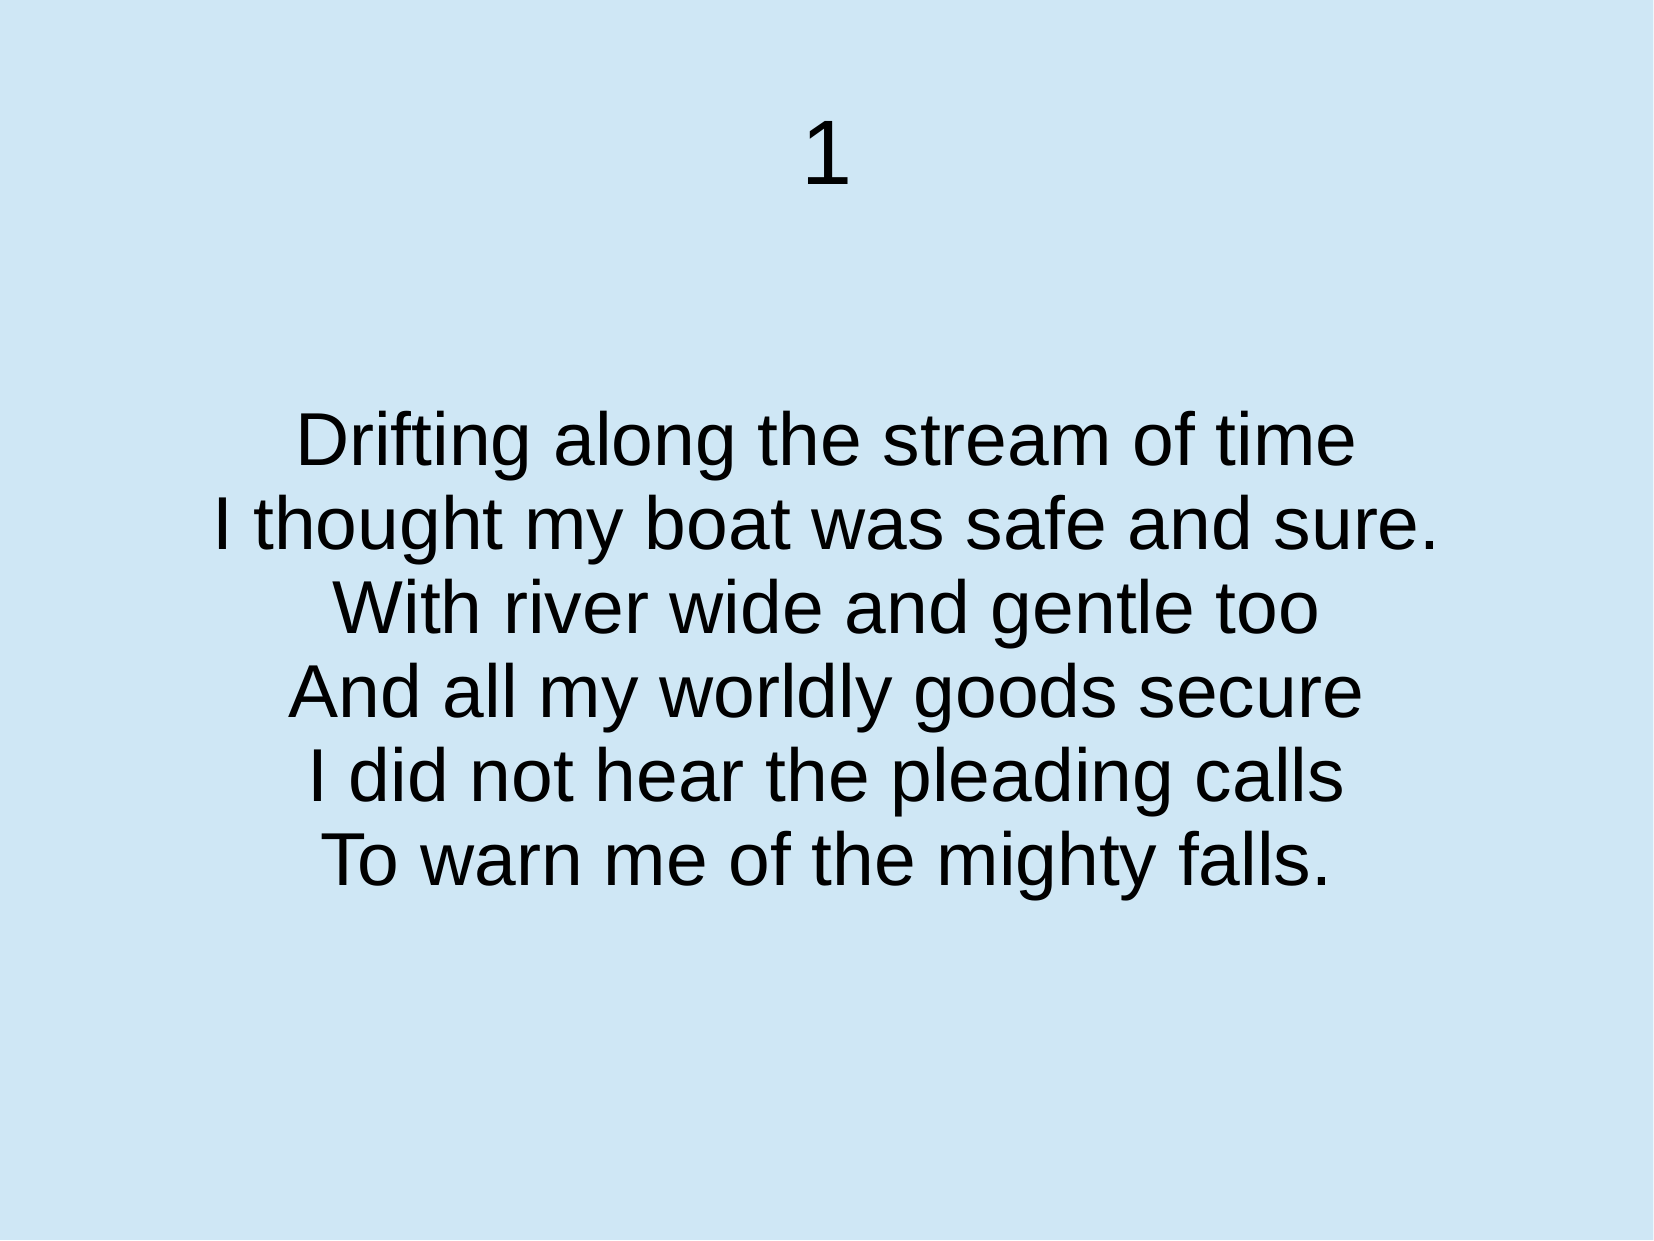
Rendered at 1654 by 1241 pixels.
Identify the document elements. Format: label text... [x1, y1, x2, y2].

subtitle Drifting along the stream of time I thought my boat was safe and sure. With river wide and gentle too And all my worldly goods secure I did not hear the pleading calls To warn me of the mighty falls. [82, 290, 1571, 1010]
title 1 [82, 49, 1571, 257]
